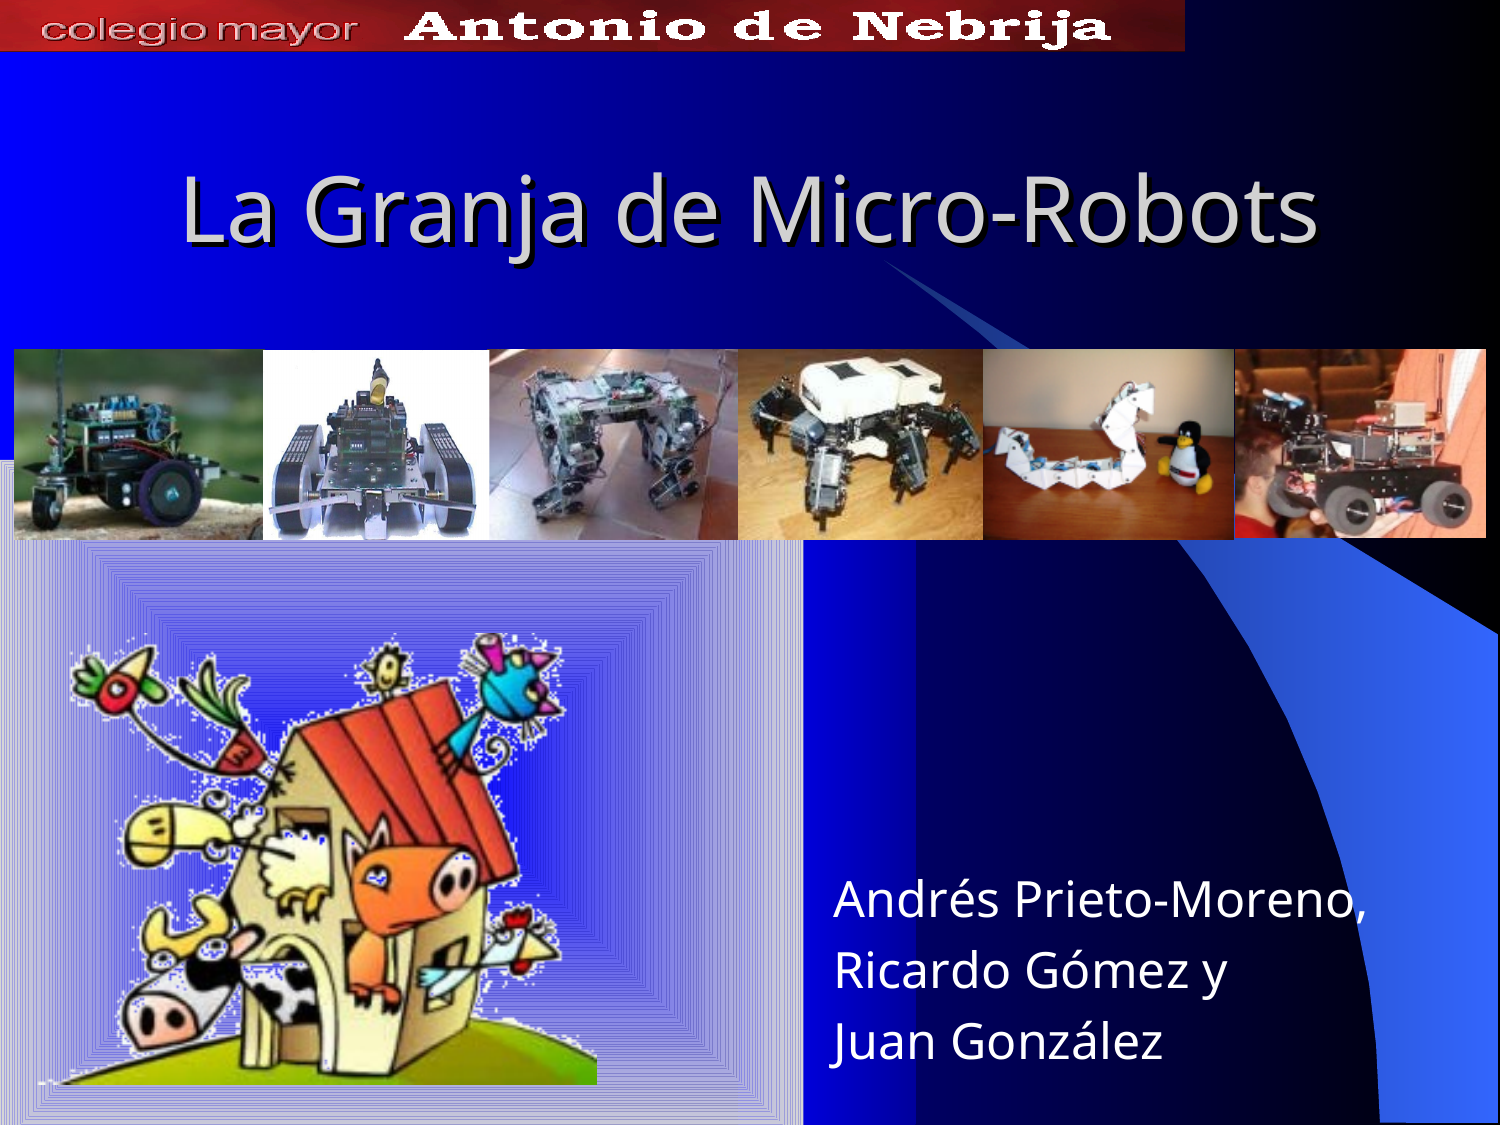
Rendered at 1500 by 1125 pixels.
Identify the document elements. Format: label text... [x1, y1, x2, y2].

title La Granja de Micro-Robots [0, 113, 1500, 302]
picture [1235, 349, 1486, 538]
list Andrés Prieto-Moreno, Ricardo Gómez y Juan González [803, 866, 1470, 1067]
text_box [0, 459, 916, 1125]
picture [14, 349, 1234, 540]
picture [29, 633, 597, 1085]
picture [0, 0, 1185, 52]
